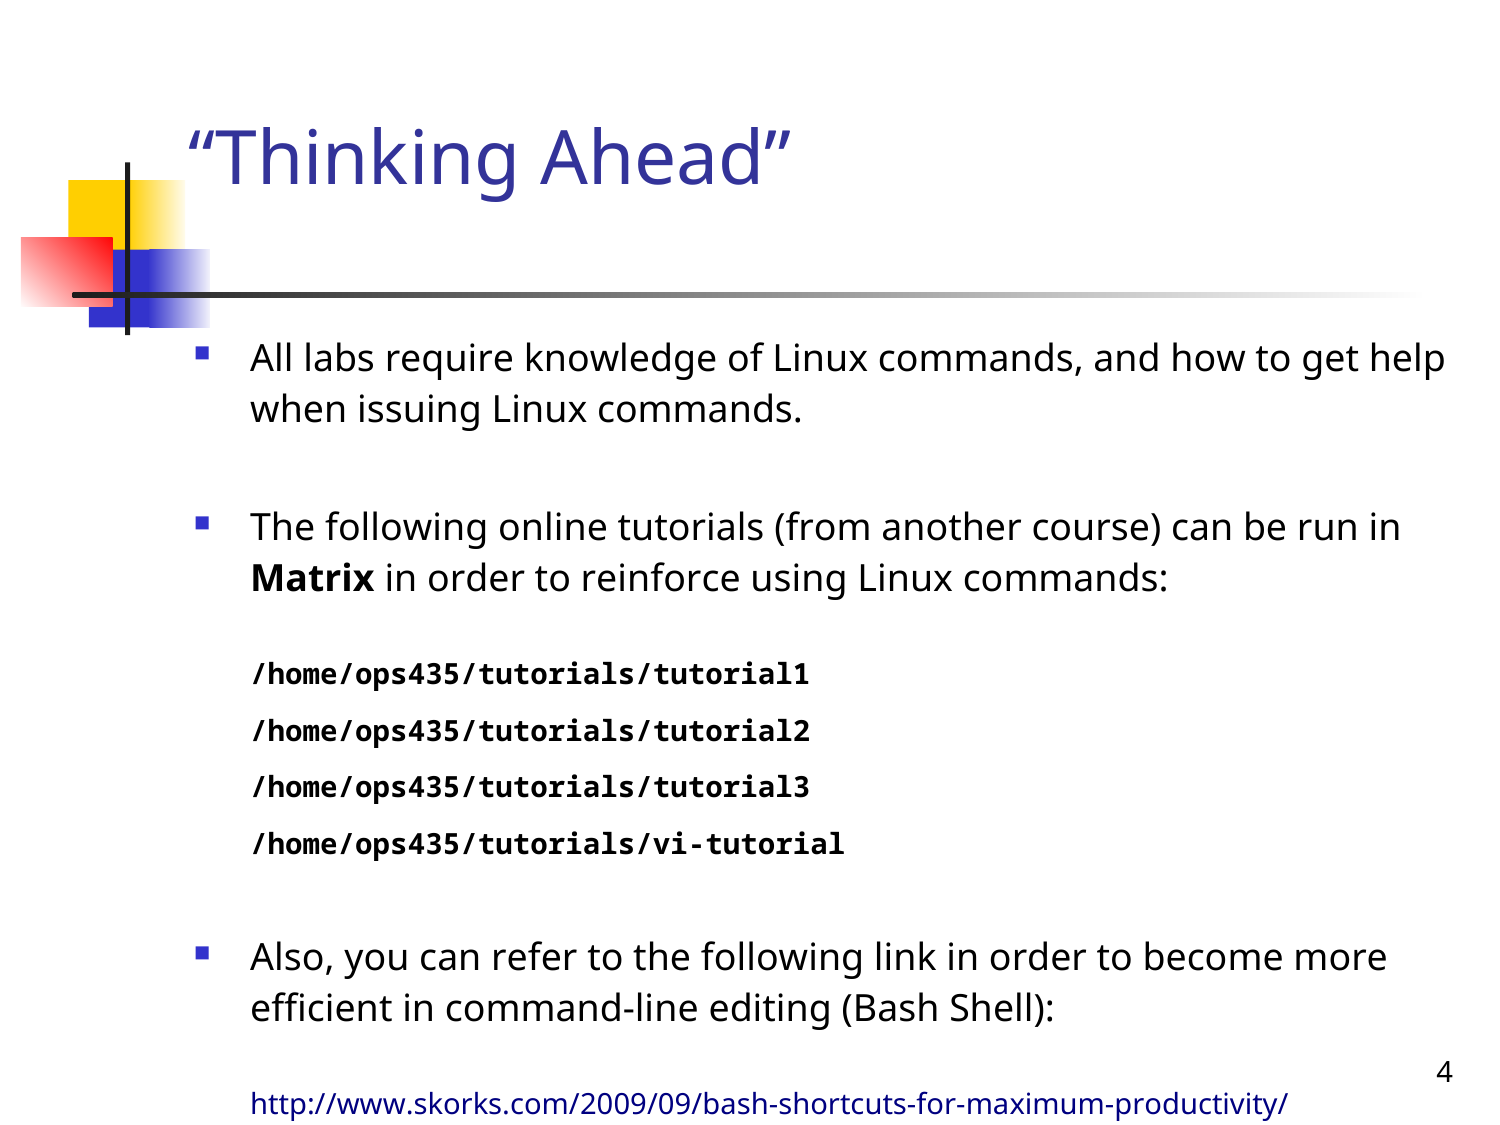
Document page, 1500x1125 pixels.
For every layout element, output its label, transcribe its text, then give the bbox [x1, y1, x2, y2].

list All labs require knowledge of Linux commands, and how to get help when issuing Linux commands. The following online tutorials (from another course) can be run in Matrix in order to reinforce using Linux commands: /home/ops435/tutorials/tutorial1 /home/ops435/tutorials/tutorial2 /home/ops435/tutorials/tutorial3 /home/ops435/tutorials/vi-tutorial Also, you can refer to the following link in order to become more efficient in command-line editing (Bash Shell): http://www.skorks.com/2009/09/bash-shortcuts-for-maximum-productivity/ [193, 331, 1469, 1059]
title “Thinking Ahead” [188, 42, 1468, 268]
